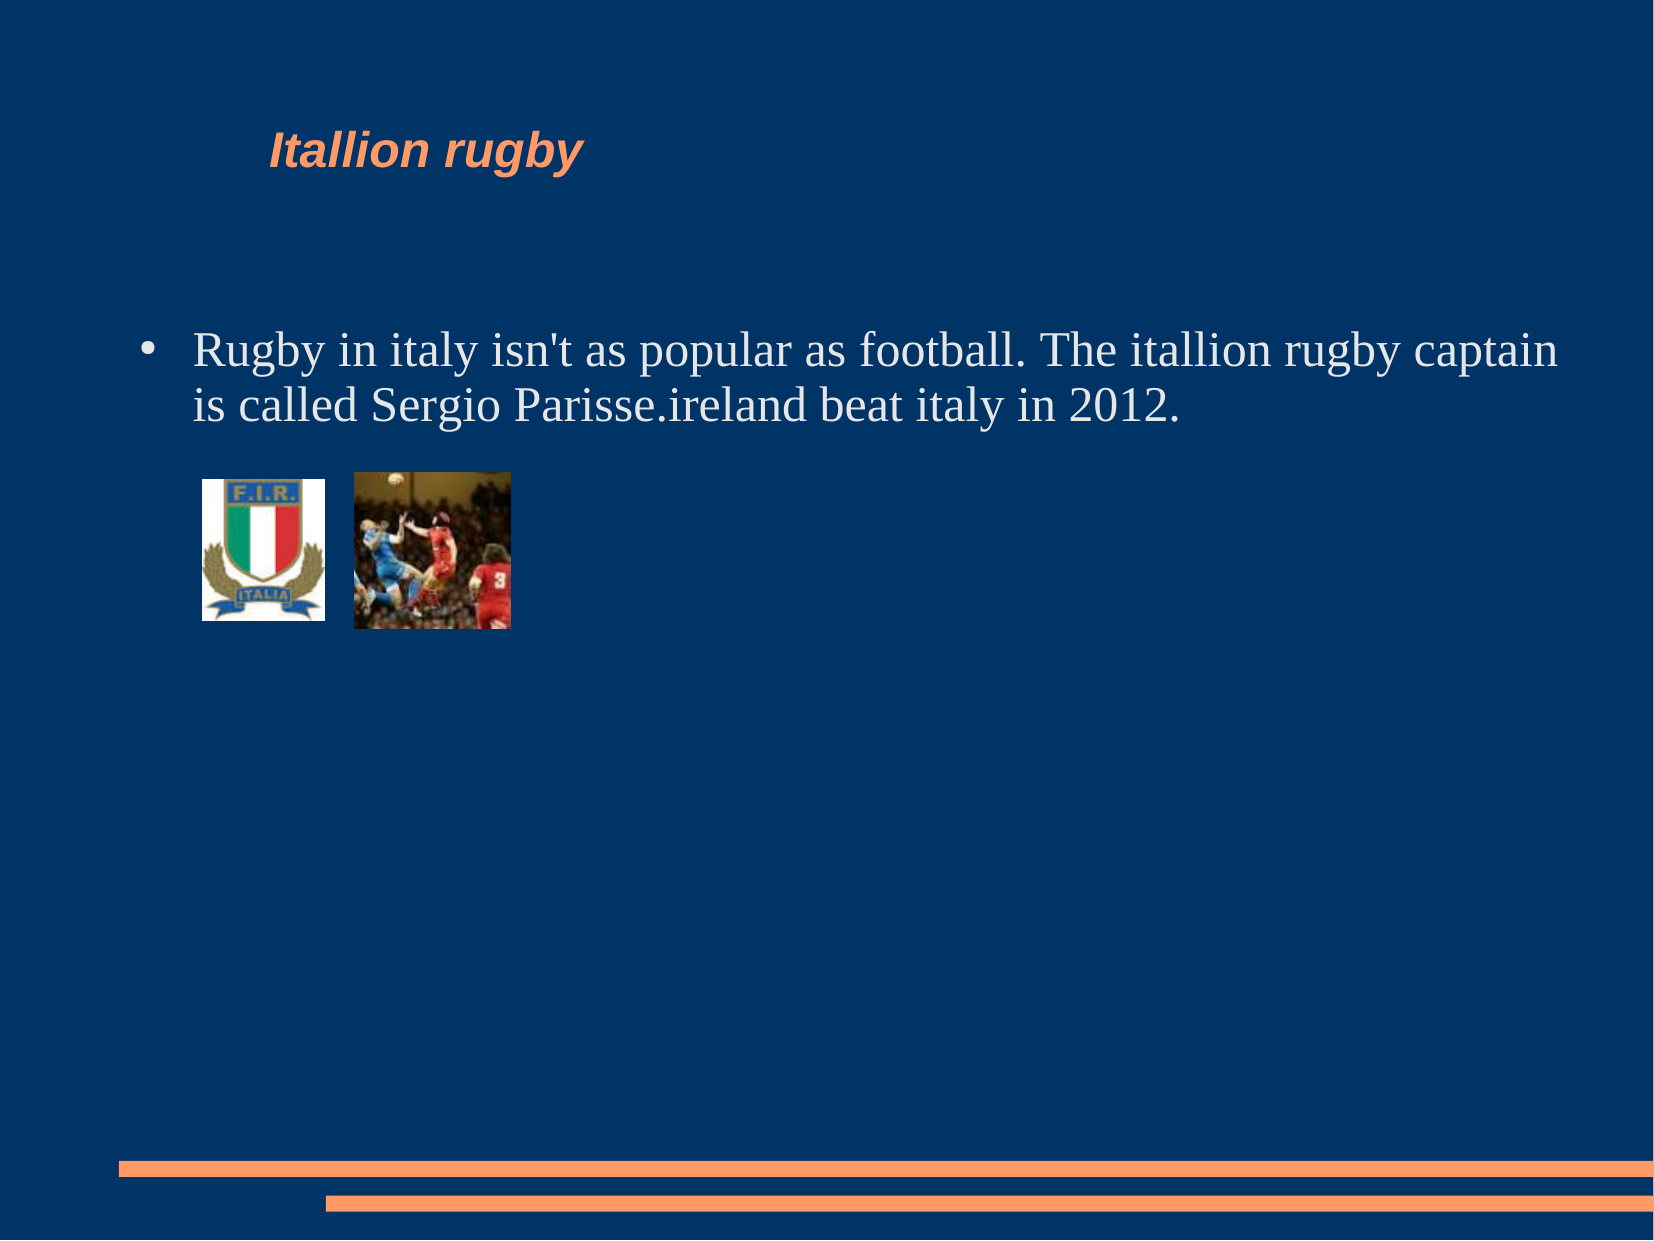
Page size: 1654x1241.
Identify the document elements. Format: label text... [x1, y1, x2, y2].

title Itallion rugby [121, 46, 1534, 254]
list Rugby in italy isn't as popular as football. The itallion rugby captain is called Sergio Parisse.ireland beat italy in 2012. [121, 322, 1561, 1132]
picture [354, 472, 511, 629]
picture [202, 479, 325, 621]
